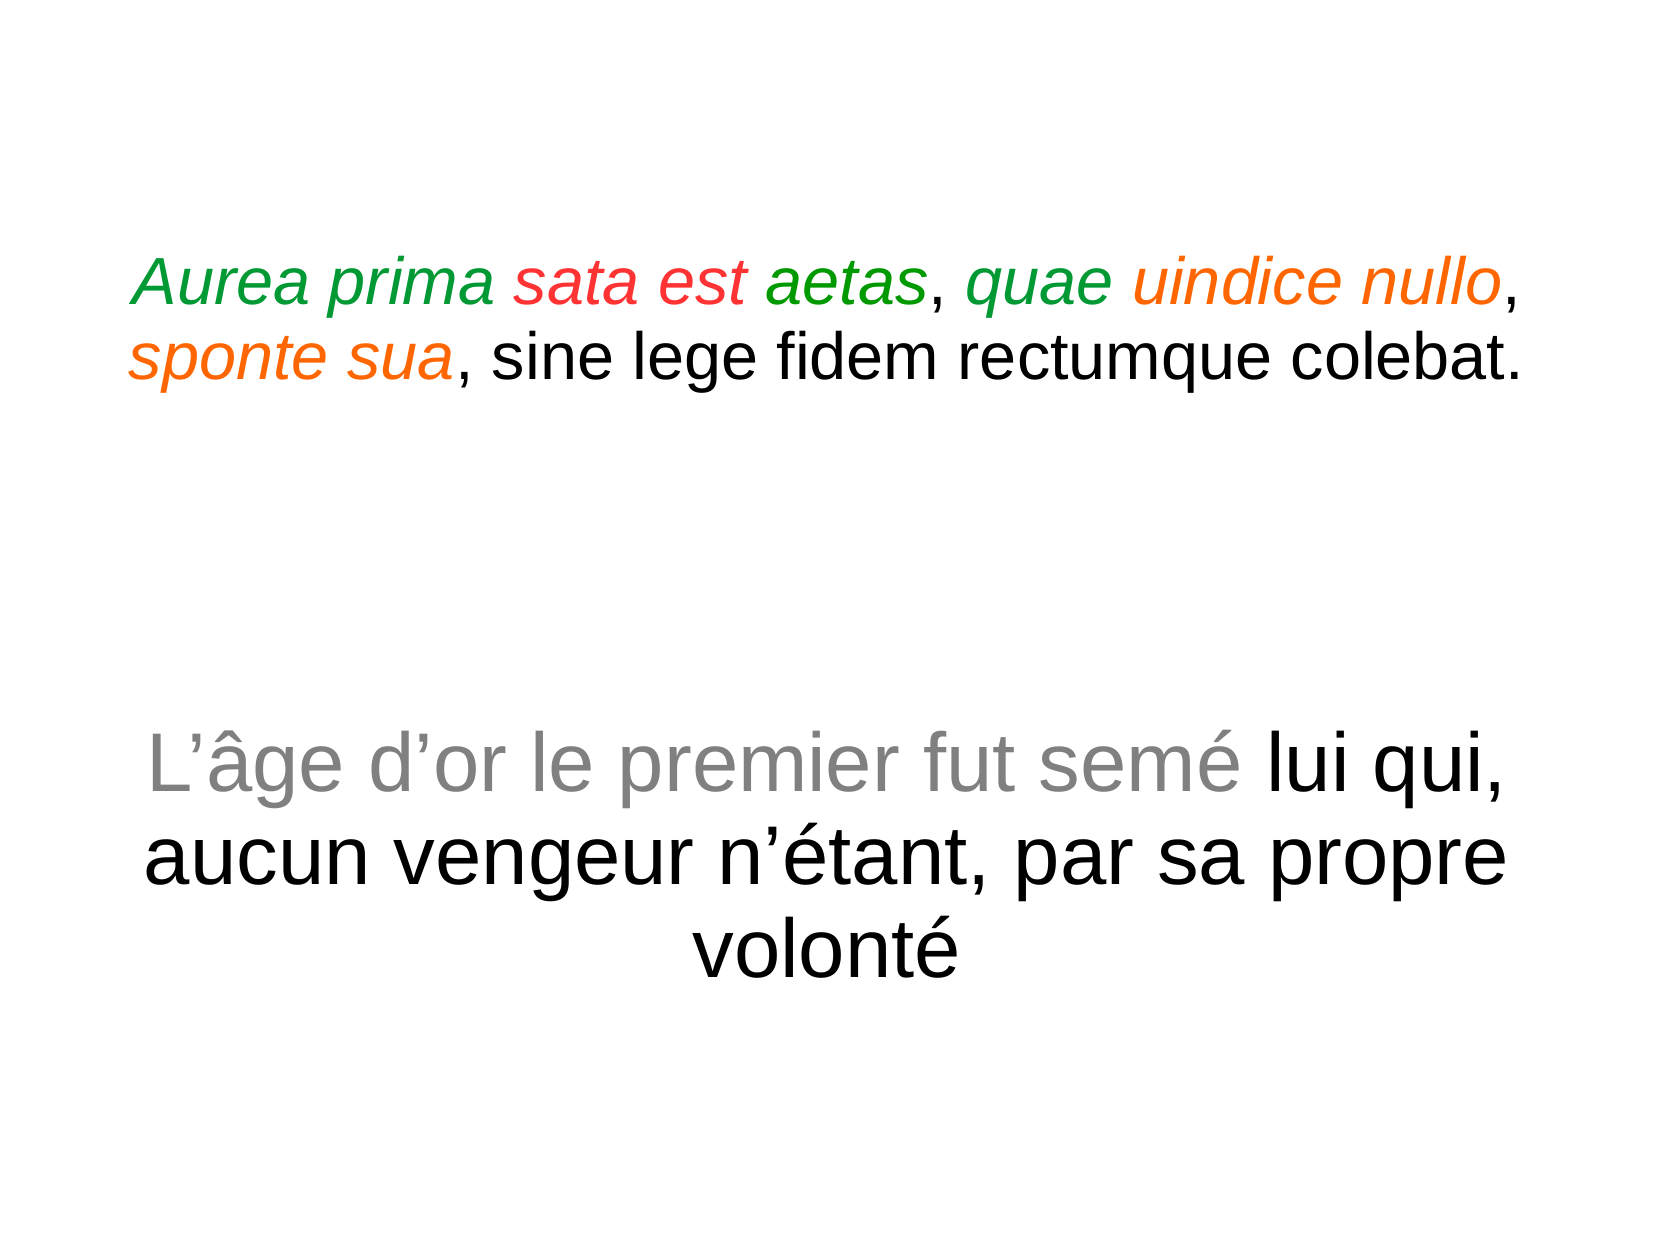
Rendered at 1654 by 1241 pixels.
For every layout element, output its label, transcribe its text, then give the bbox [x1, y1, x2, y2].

title Aurea prima sata est aetas, quae uindice nullo, sponte sua, sine lege fidem rectumque colebat. [47, 35, 1607, 603]
subtitle L’âge d’or le premier fut semé lui qui, aucun vengeur n’étant, par sa propre volonté [82, 602, 1571, 1109]
